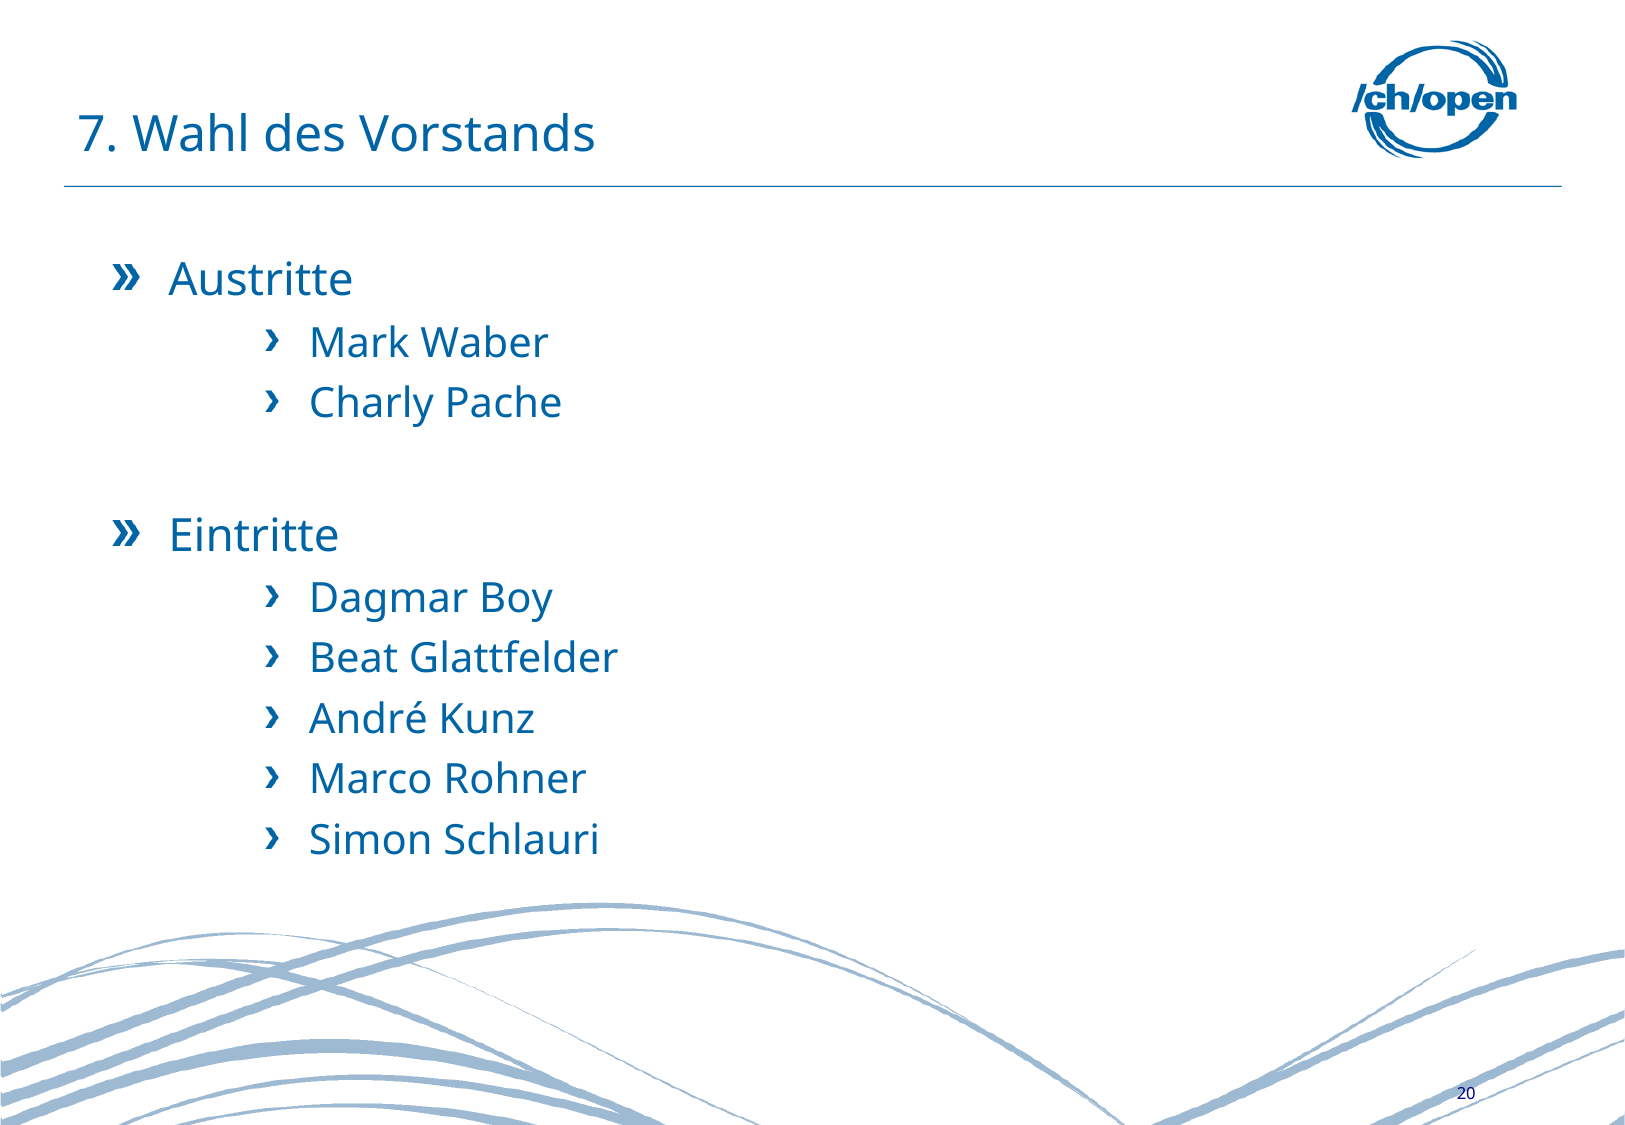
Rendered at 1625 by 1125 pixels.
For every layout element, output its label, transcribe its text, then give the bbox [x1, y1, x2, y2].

title 7. Wahl des Vorstands [62, 74, 1325, 188]
list Austritte Mark Waber Charly Pache Eintritte Dagmar Boy Beat Glattfelder André Kunz Marco Rohner Simon Schlauri [112, 249, 1565, 1000]
